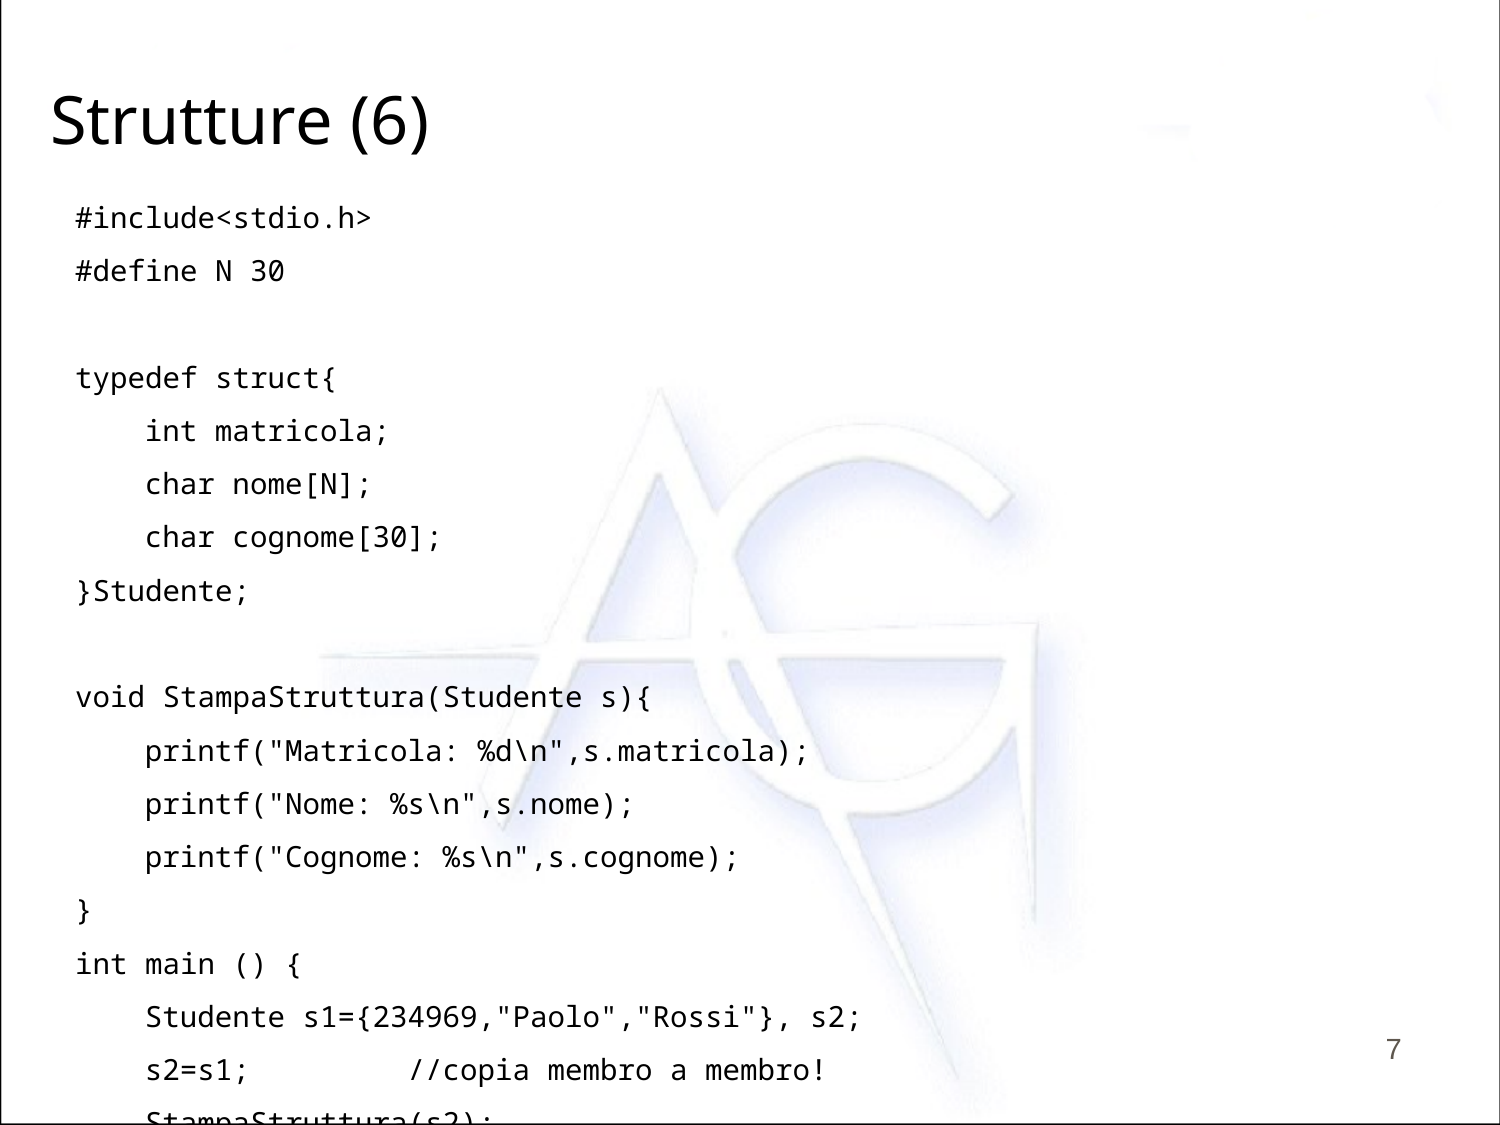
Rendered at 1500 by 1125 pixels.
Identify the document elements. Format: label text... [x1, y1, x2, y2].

picture [0, 0, 1500, 1125]
list #include<stdio.h> #define N 30 typedef struct{ int matricola; char nome[N]; char cognome[30]; }Studente; void StampaStruttura(Studente s){ printf("Matricola: %d\n",s.matricola); printf("Nome: %s\n",s.nome); printf("Cognome: %s\n",s.cognome); } int main () { Studente s1={234969,"Paolo","Rossi"}, s2; s2=s1; //copia membro a membro! StampaStruttura(s2); } [74, 197, 1417, 1087]
title Strutture (6) [49, 7, 1438, 231]
picture [219, 1119, 227, 1125]
